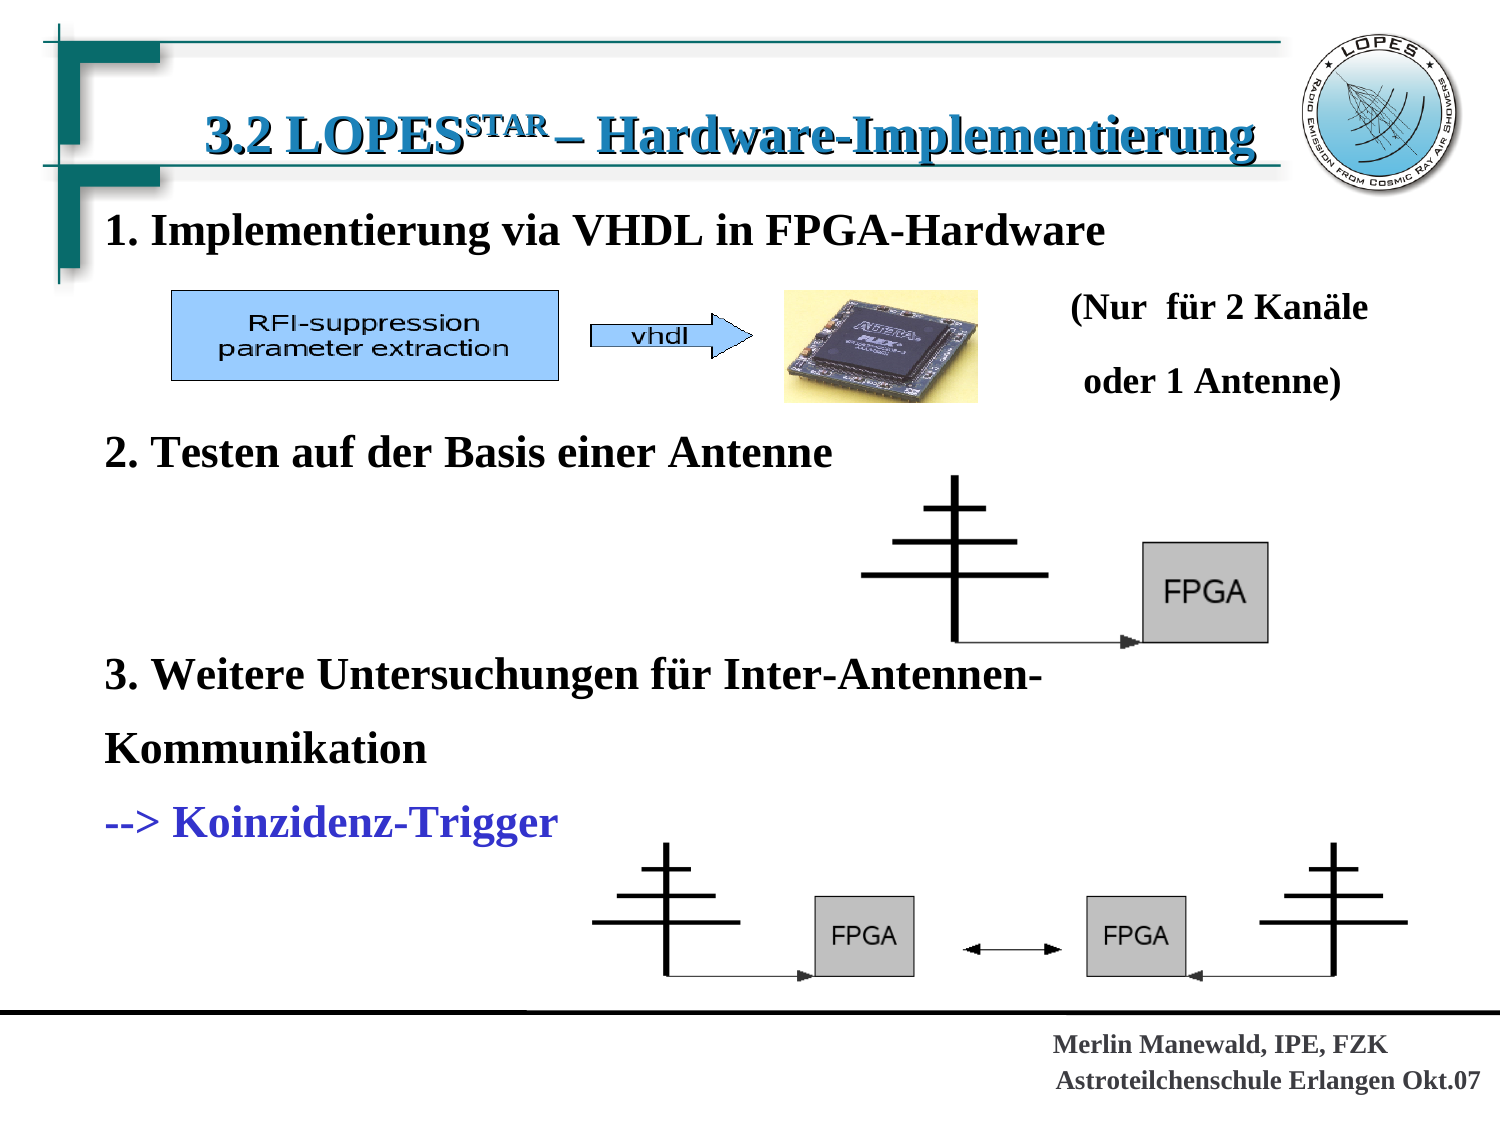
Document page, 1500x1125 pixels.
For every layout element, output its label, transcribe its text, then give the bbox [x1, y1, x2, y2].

picture [588, 836, 1414, 987]
text_box 3.2 LOPESSTAR – Hardware-Implementierung [76, 42, 1459, 229]
text_box 1. Implementierung via VHDL in FPGA-Hardware (Nur für 2 Kanäle oder 1 Antenne) 2. Testen auf der Basis einer Antenne 3. Weitere Untersuchungen für Inter-Antennen- Kommunikation --> Koinzidenz-Trigger [88, 207, 1422, 1039]
picture [856, 467, 1270, 656]
picture [37, 19, 1463, 300]
